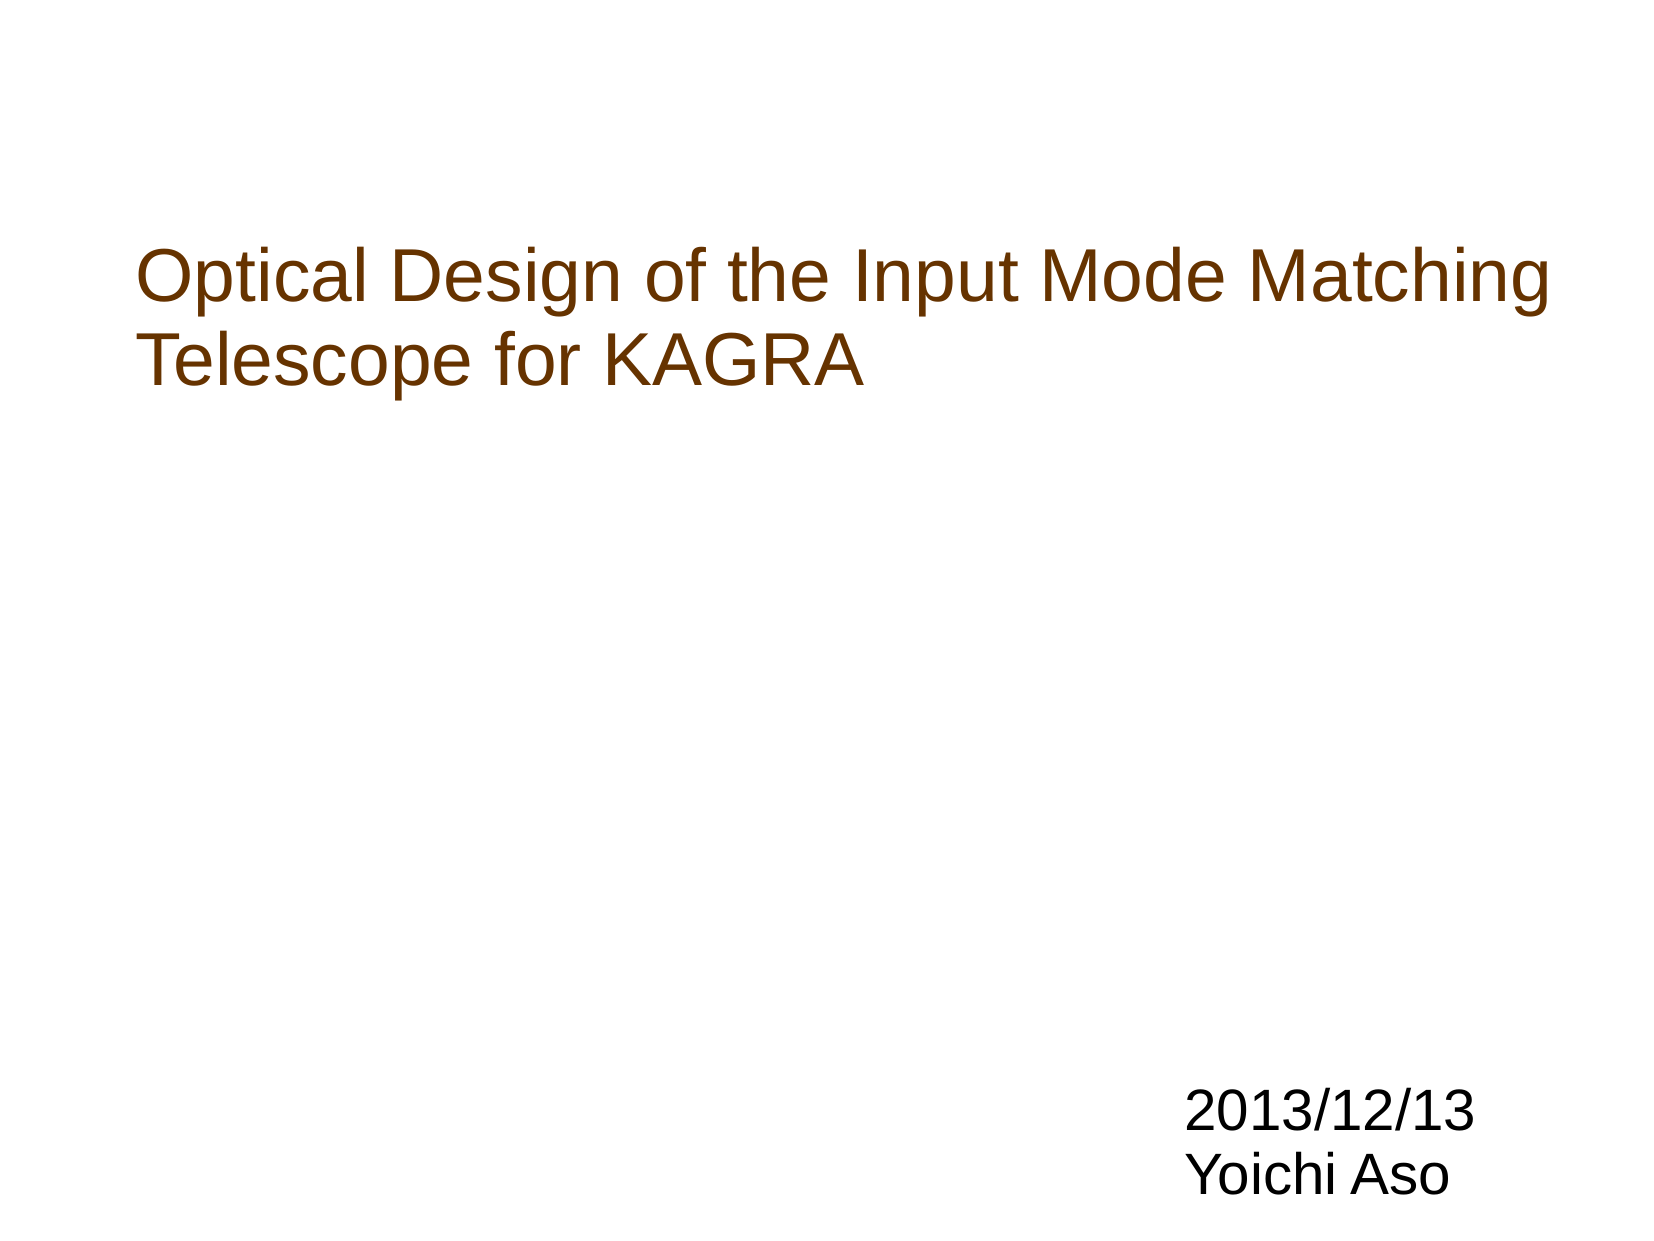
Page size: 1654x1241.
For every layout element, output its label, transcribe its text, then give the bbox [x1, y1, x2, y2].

text_box 2013/12/13 Yoichi Aso [1169, 1069, 1492, 1216]
text_box Optical Design of the Input Mode Matching Telescope for KAGRA [121, 226, 1589, 410]
